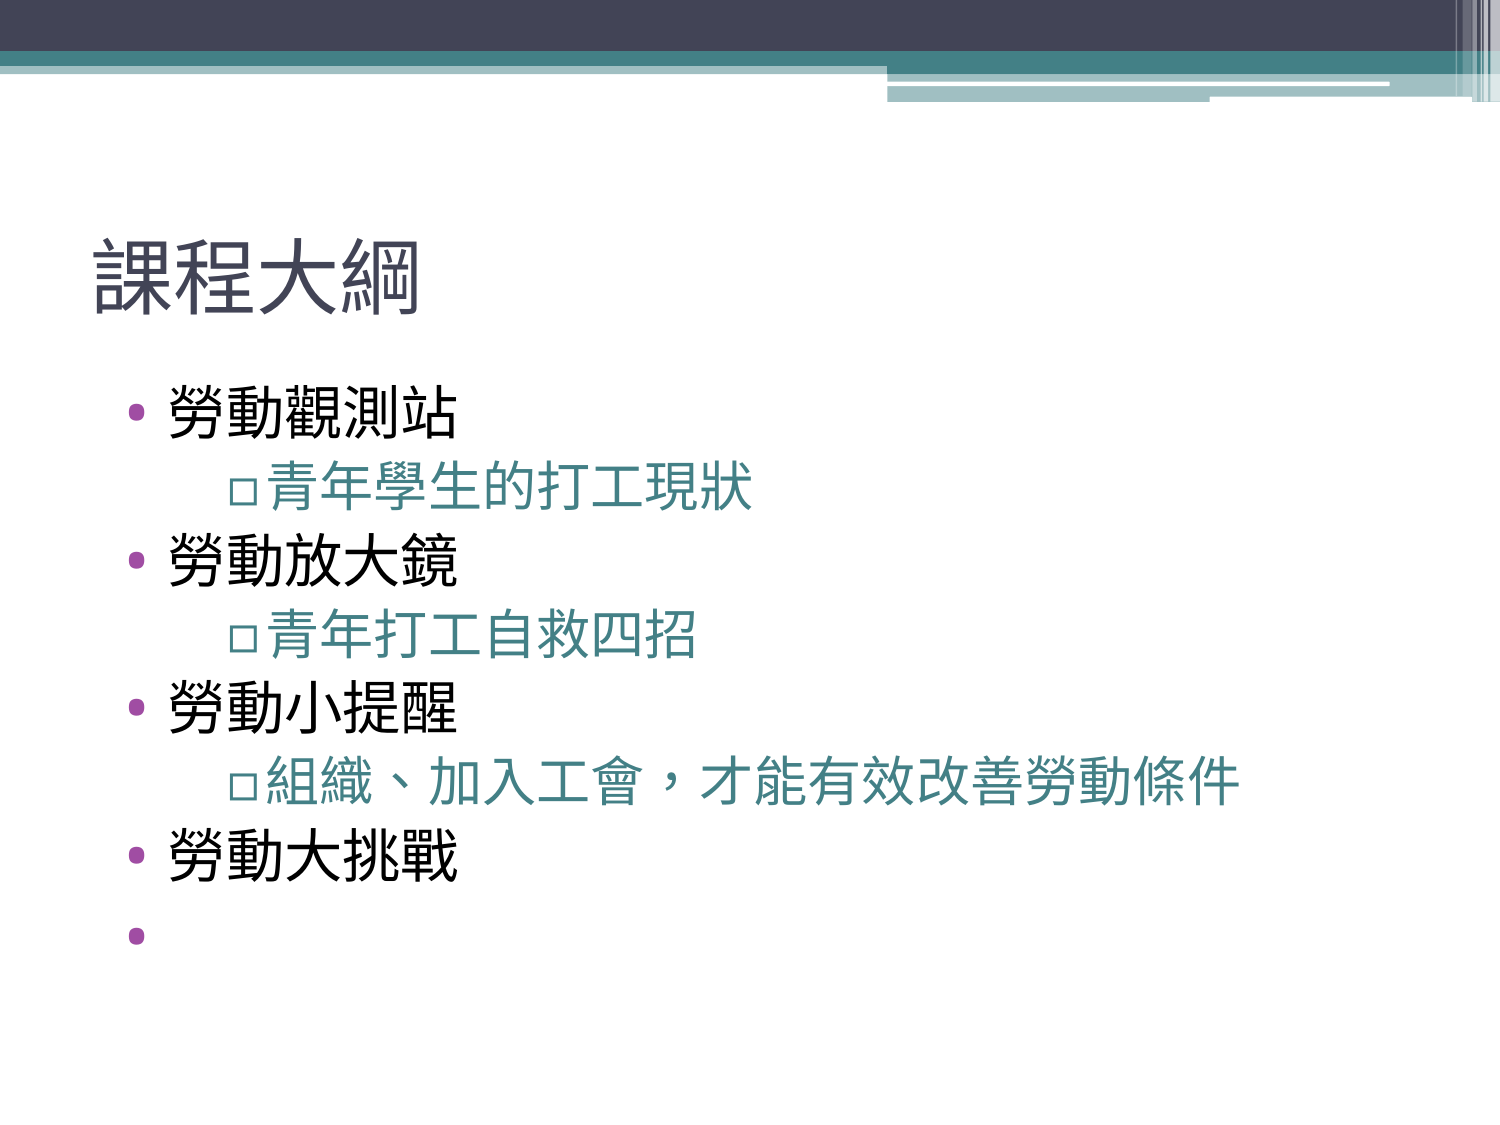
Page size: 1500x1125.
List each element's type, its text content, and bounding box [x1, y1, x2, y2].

list 勞動觀測站 青年學生的打工現狀 勞動放大鏡 青年打工自救四招 勞動小提醒 組織、加入工會，才能有效改善勞動條件 勞動大挑戰 [75, 368, 1426, 1079]
title 課程大綱 [75, 187, 1426, 363]
